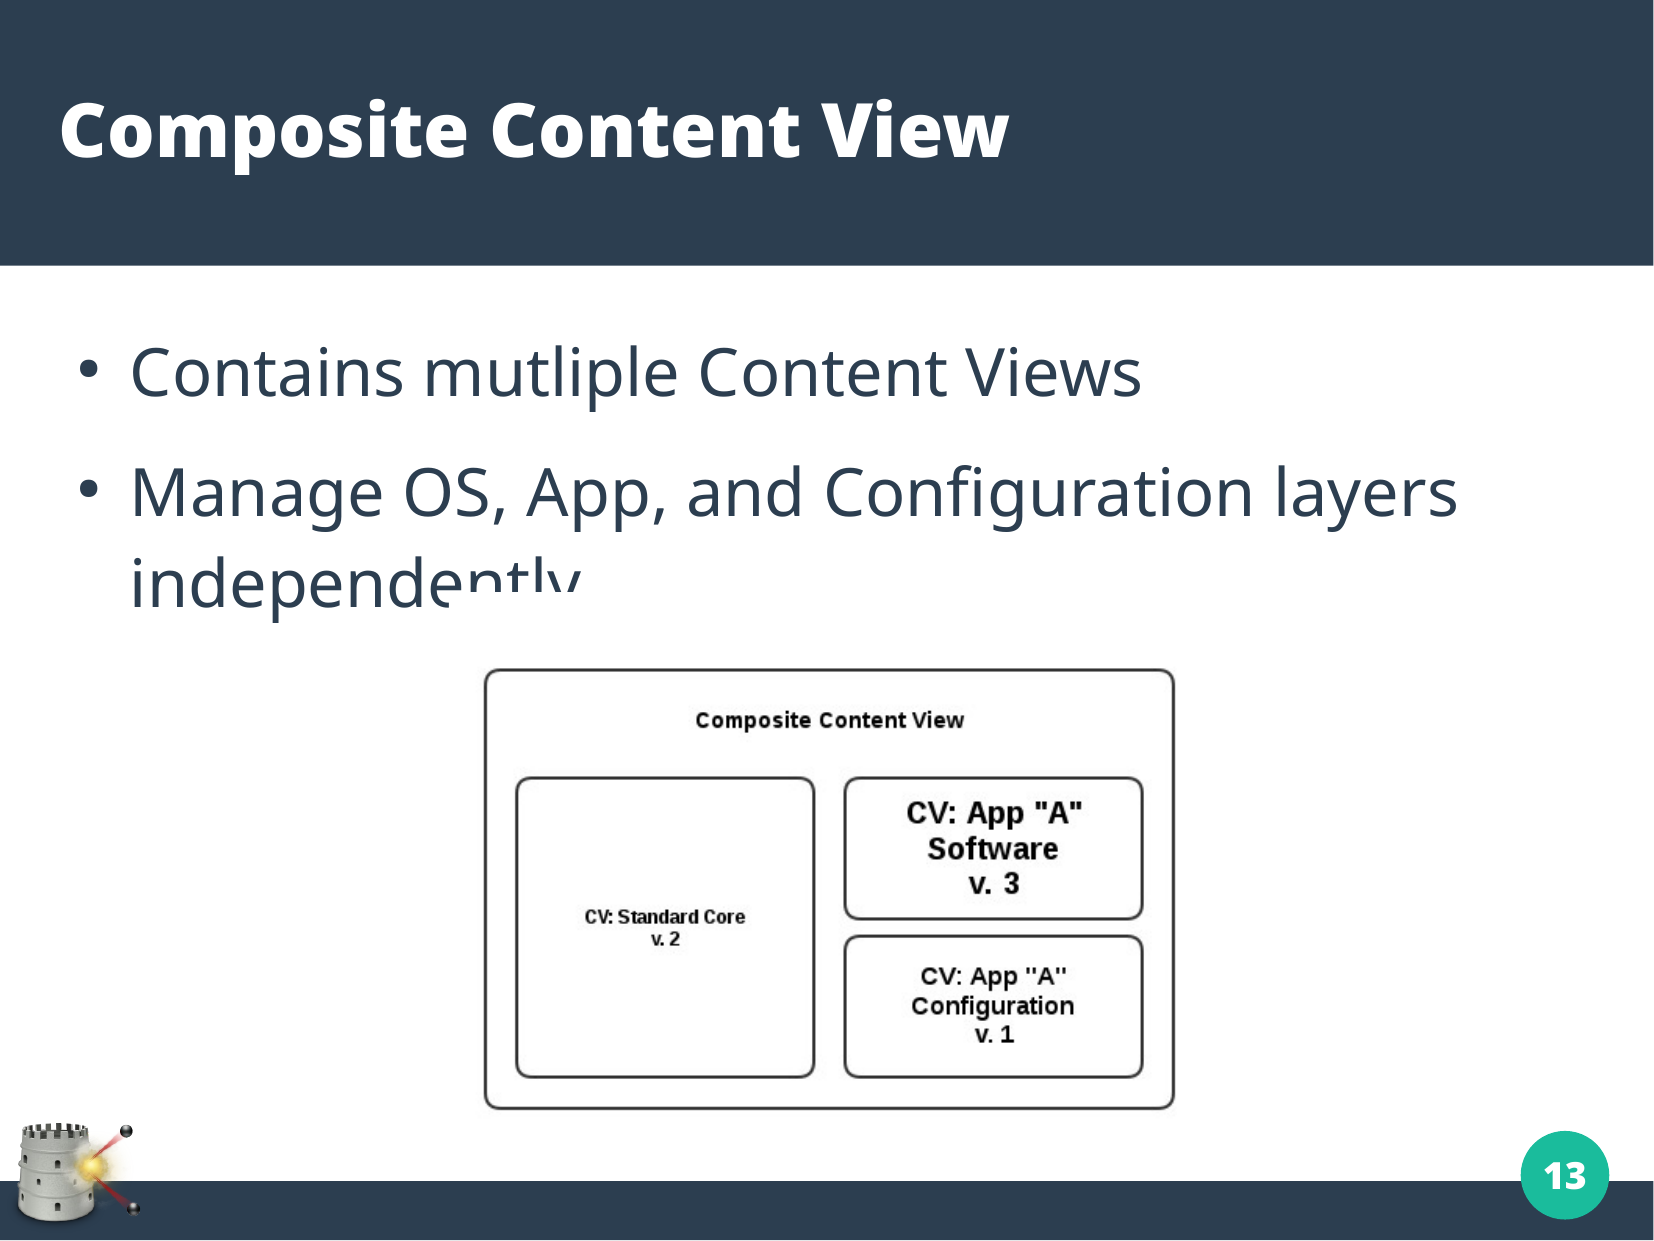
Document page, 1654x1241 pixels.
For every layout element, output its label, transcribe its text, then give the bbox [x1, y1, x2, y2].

title Composite Content View [59, 49, 1595, 207]
picture [5, 1104, 148, 1241]
picture [448, 592, 1205, 1140]
list Contains mutliple Content Views Manage OS, App, and Configuration layers independently [59, 324, 1595, 1152]
